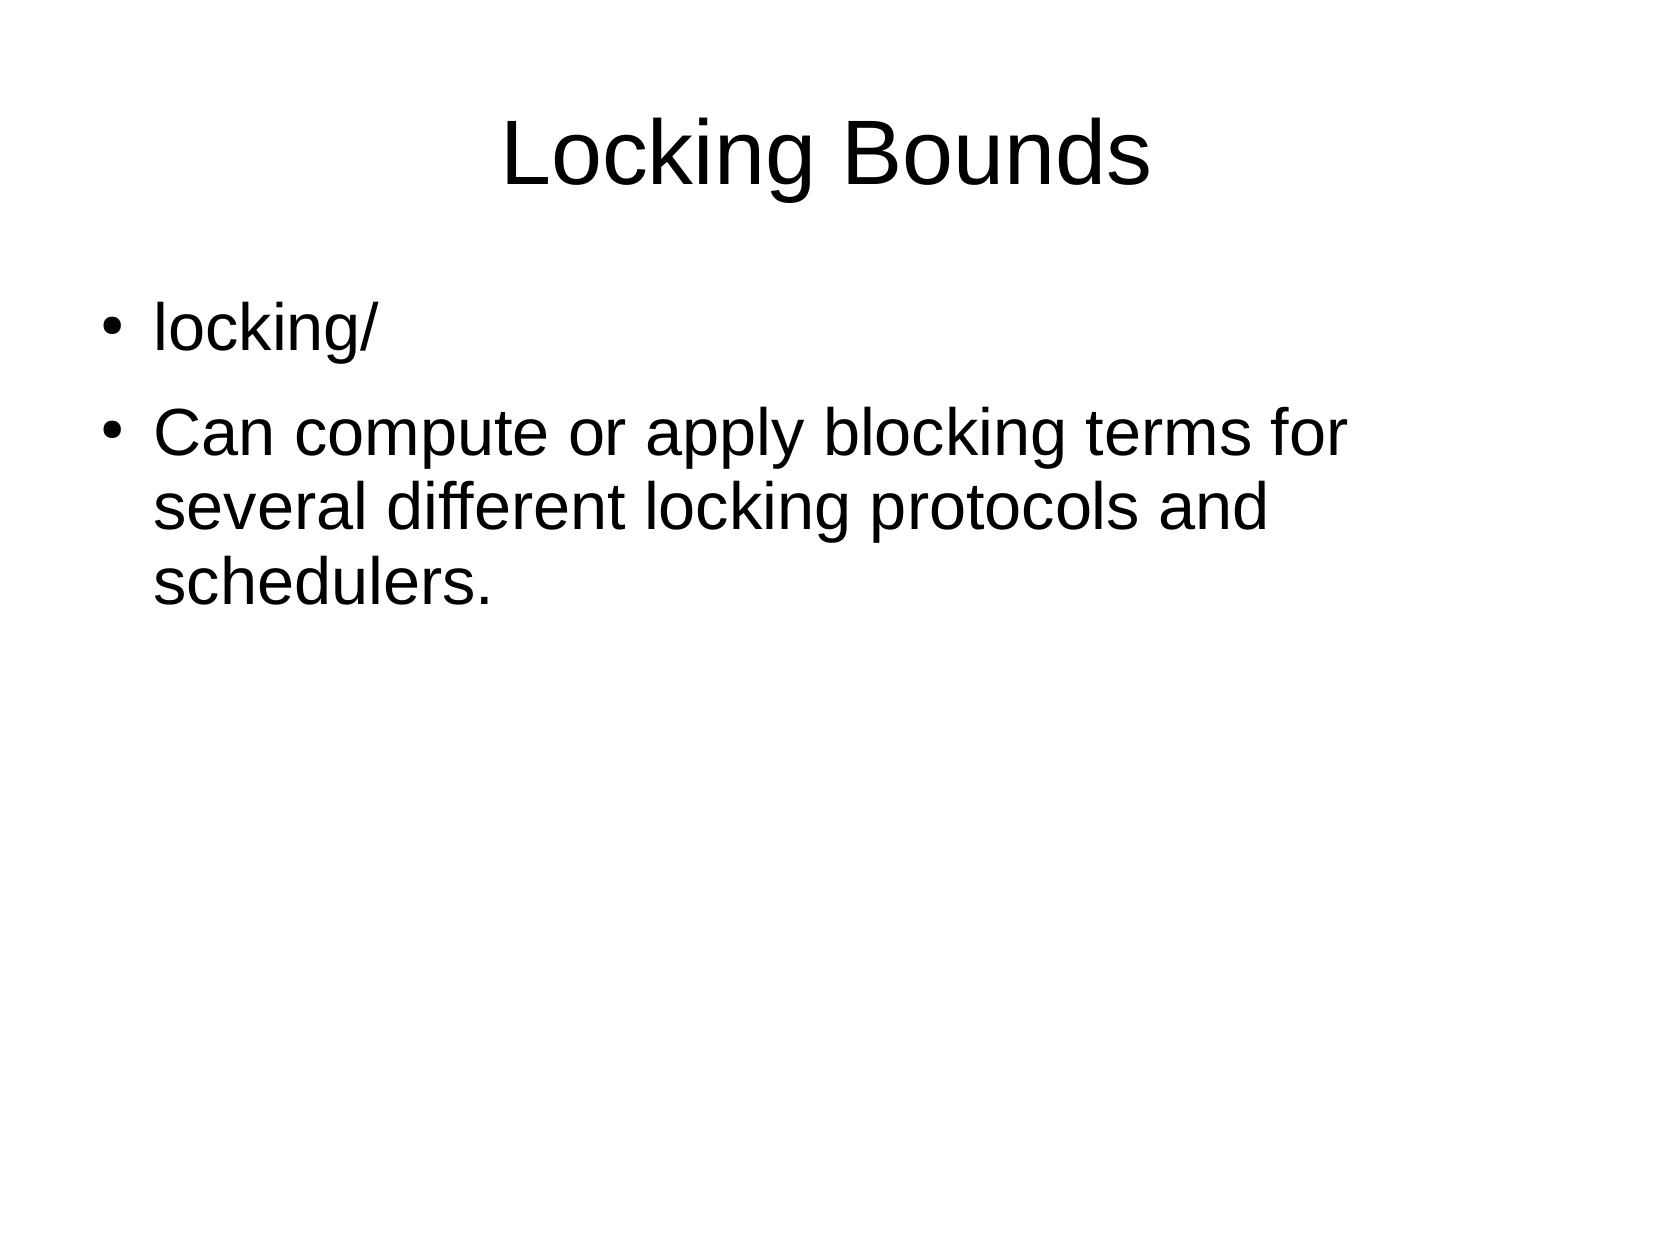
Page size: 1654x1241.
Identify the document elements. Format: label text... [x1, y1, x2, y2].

title Locking Bounds [82, 49, 1571, 257]
list locking/ Can compute or apply blocking terms for several different locking protocols and schedulers. [82, 290, 1571, 1010]
